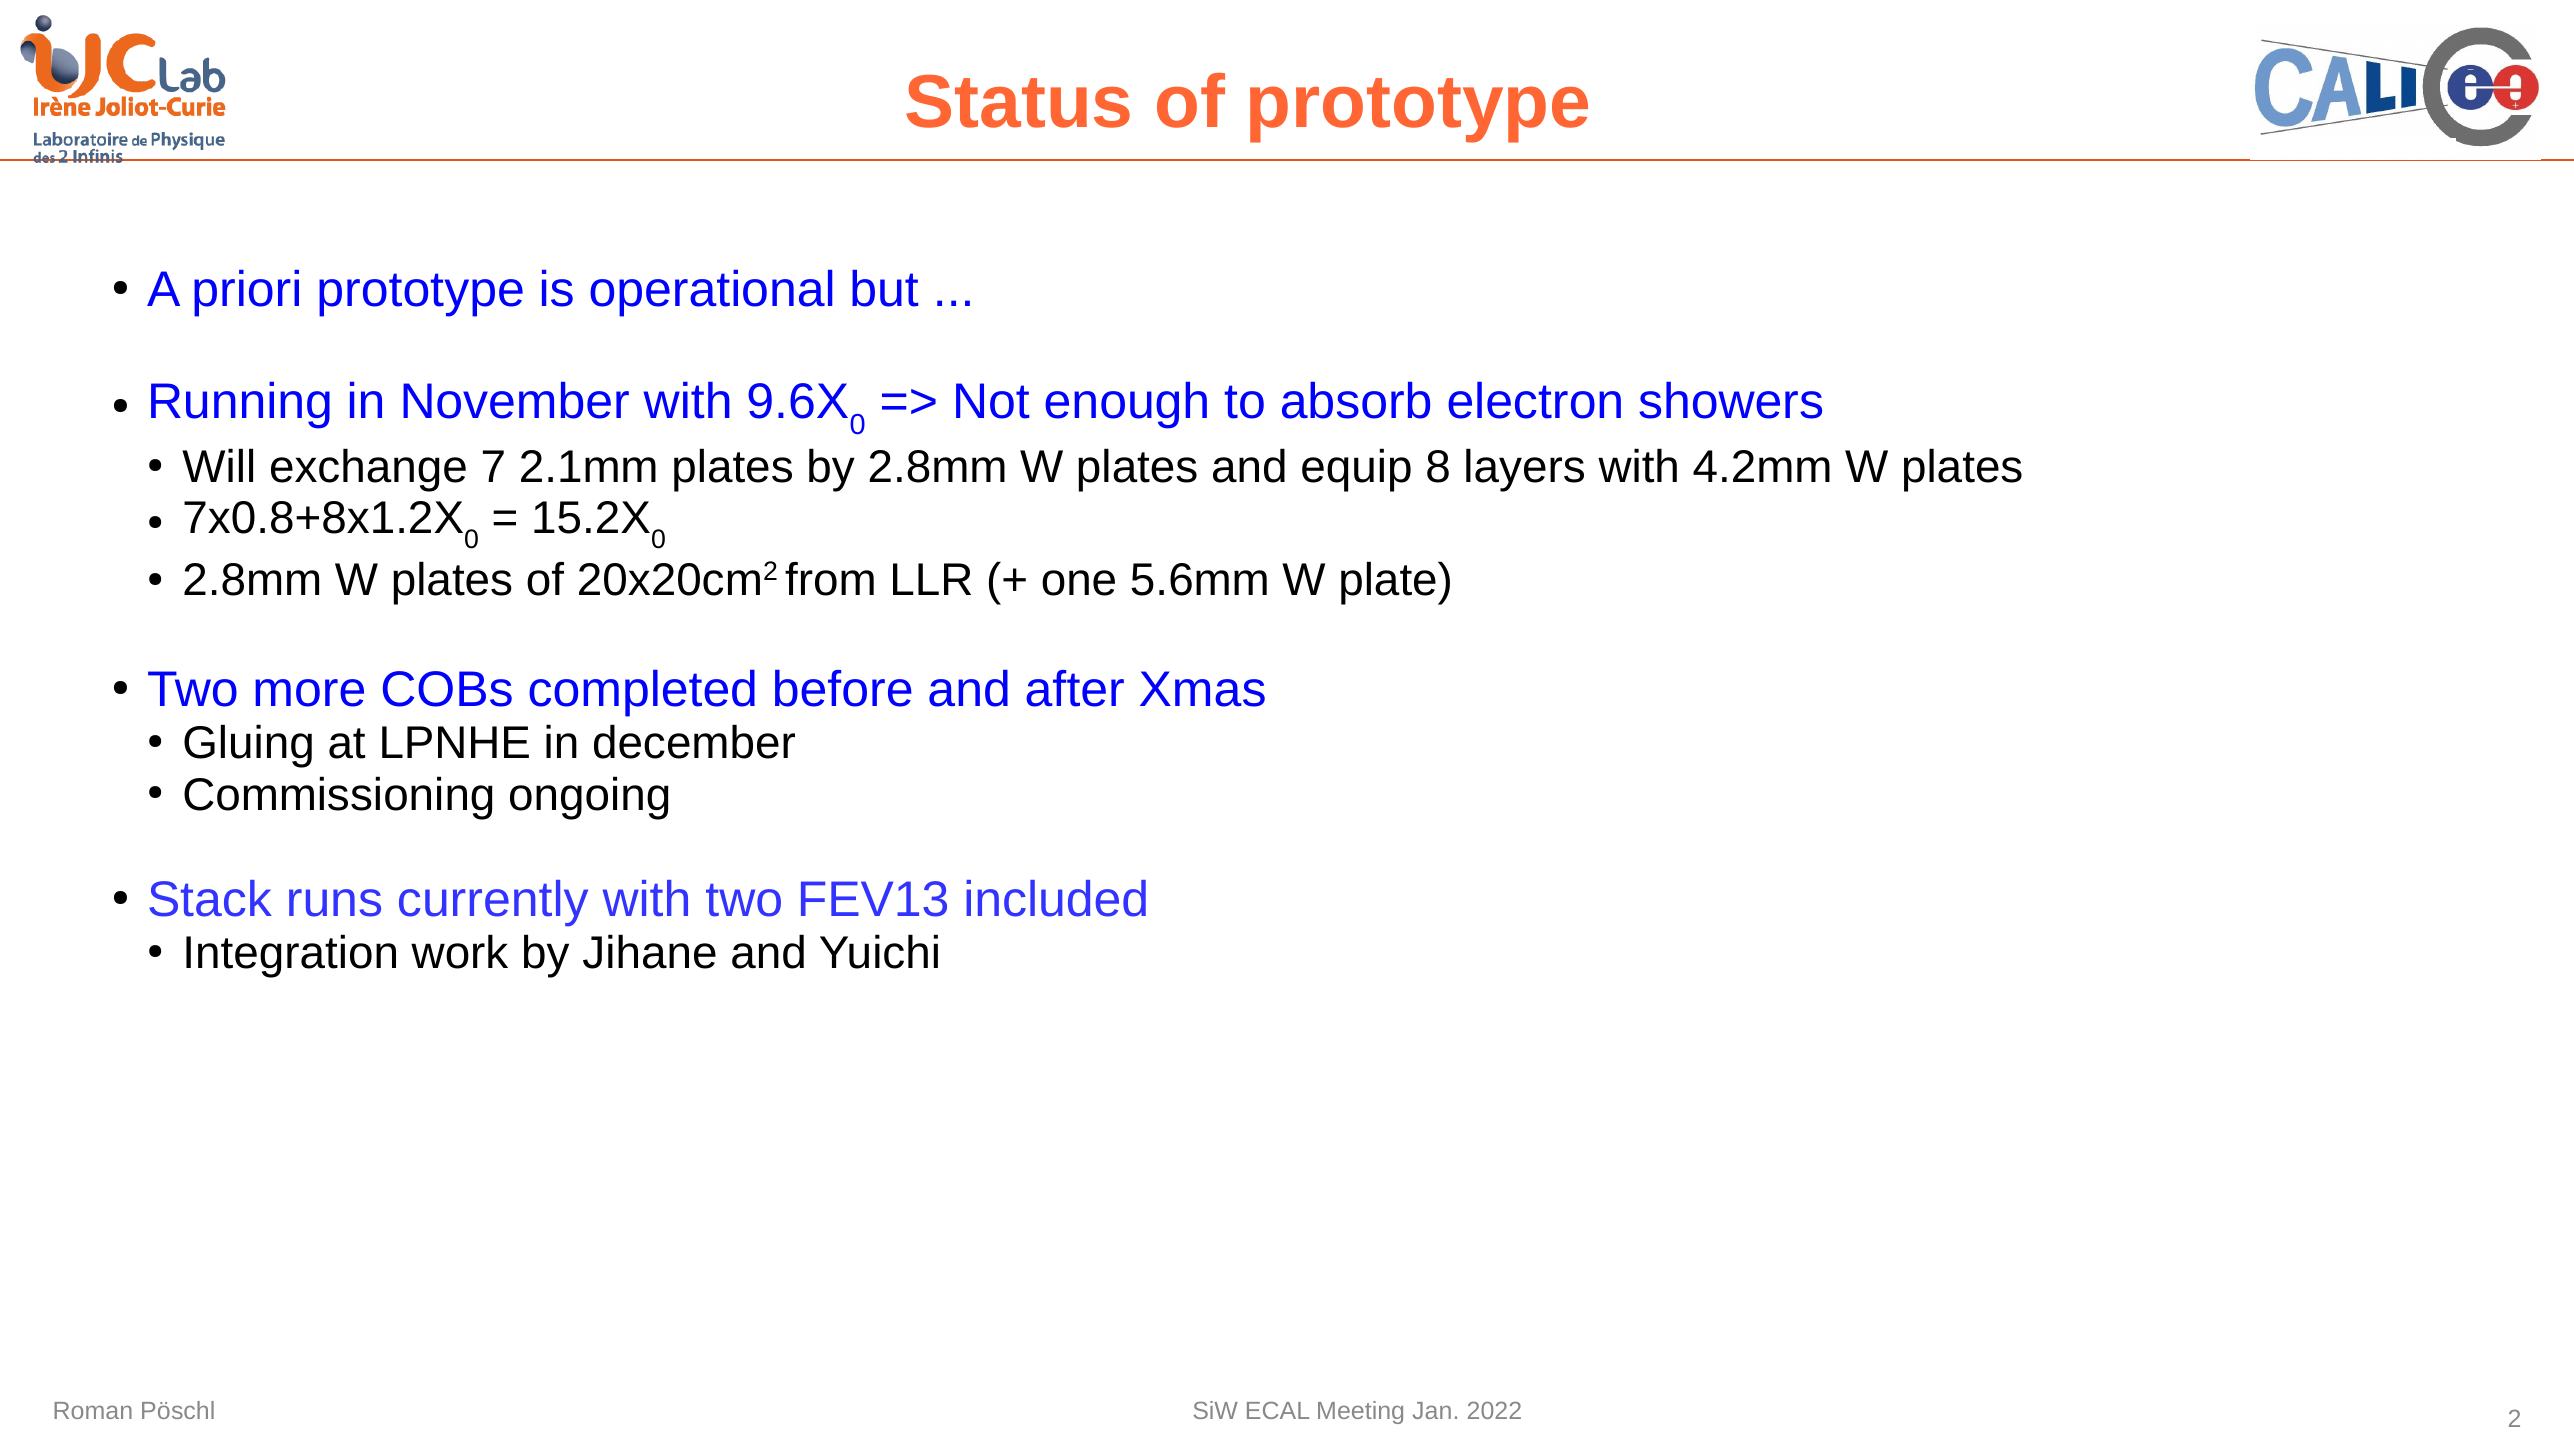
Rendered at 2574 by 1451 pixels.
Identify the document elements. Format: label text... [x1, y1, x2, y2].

picture [2250, 22, 2541, 160]
text_box A priori prototype is operational but ... Running in November with 9.6X0 => Not enough to absorb electron showers Will exchange 7 2.1mm plates by 2.8mm W plates and equip 8 layers with 4.2mm W plates 7x0.8+8x1.2X0 = 15.2X0 2.8mm W plates of 20x20cm2 from LLR (+ one 5.6mm W plate) Two more COBs completed before and after Xmas Gluing at LPNHE in december Commissioning ongoing Stack runs currently with two FEV13 included Integration work by Jihane and Yuichi [96, 207, 2164, 1217]
picture [4, 0, 241, 178]
title Status of prototype [90, 53, 2407, 151]
